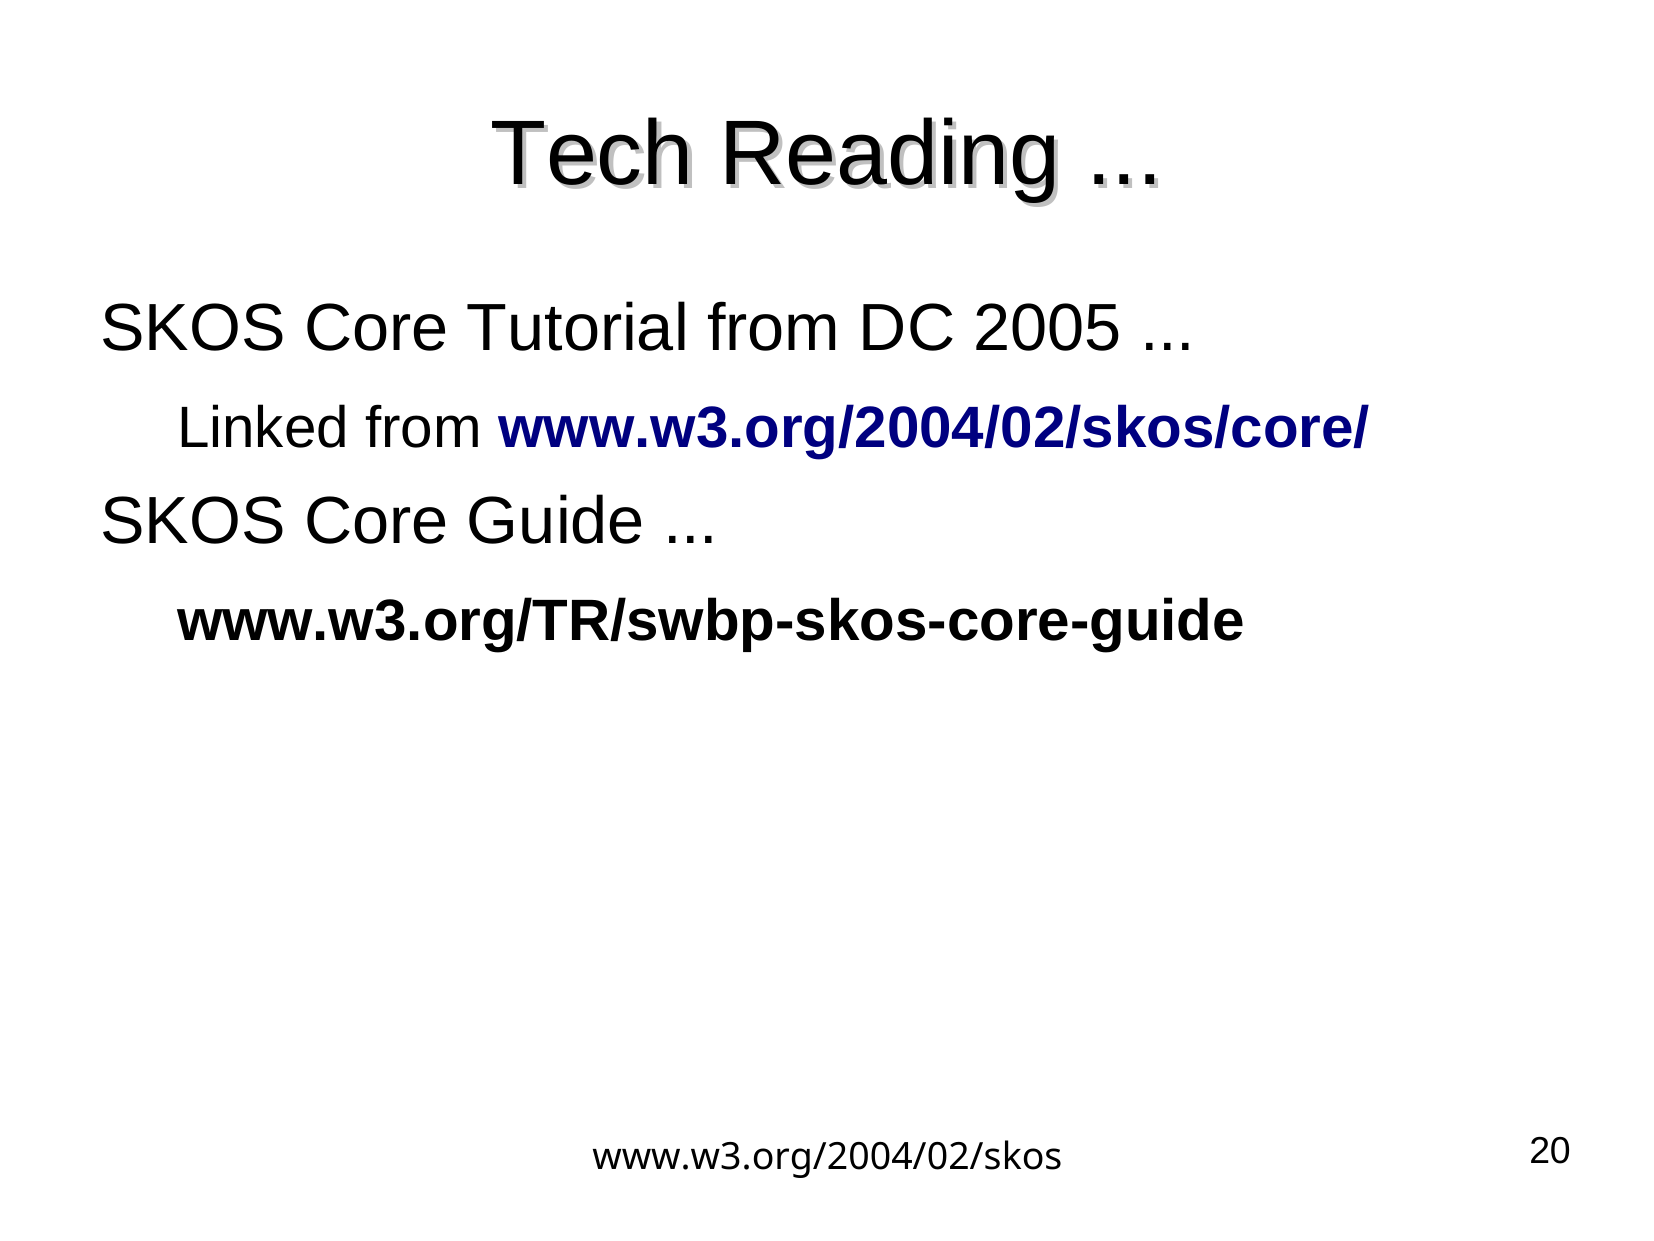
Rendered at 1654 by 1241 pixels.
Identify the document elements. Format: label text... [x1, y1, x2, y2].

list SKOS Core Tutorial from DC 2005 ... Linked from www.w3.org/2004/02/skos/core/ SKOS Core Guide ... www.w3.org/TR/swbp-skos-core-guide [82, 290, 1571, 1109]
title Tech Reading ... [82, 49, 1571, 257]
